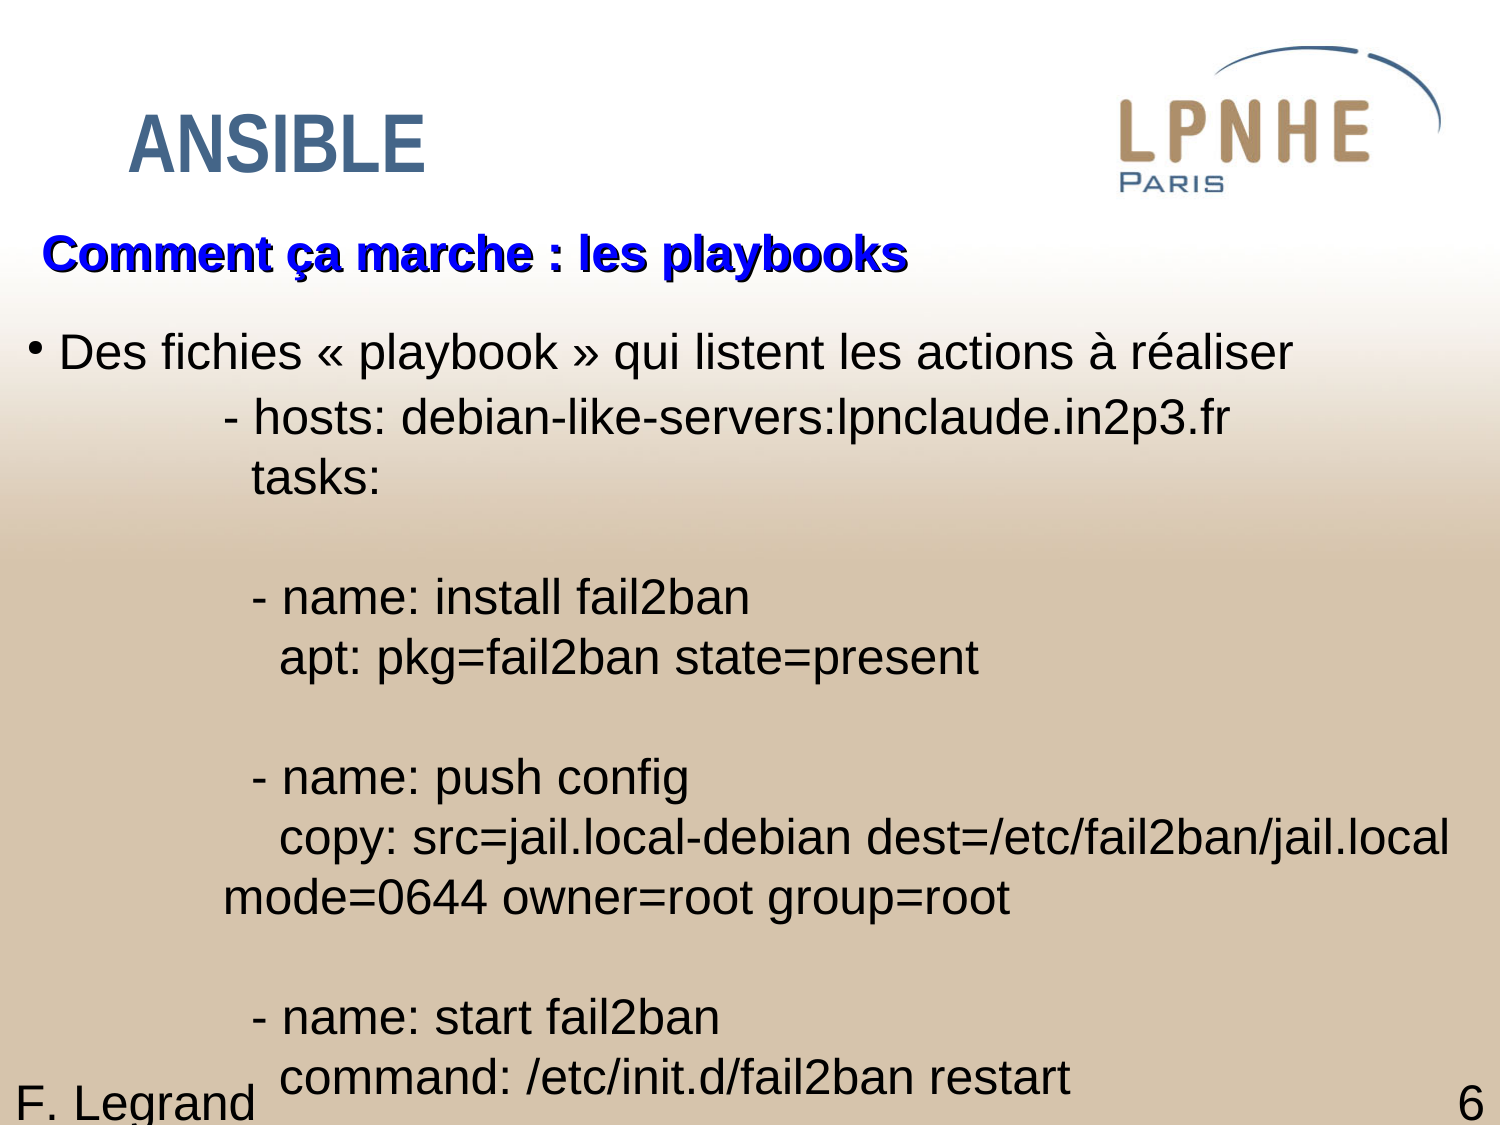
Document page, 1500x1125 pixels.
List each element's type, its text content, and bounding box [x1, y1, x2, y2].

picture [0, 0, 1500, 1125]
picture [135, 1096, 148, 1117]
text_box Comment ça marche : les playbooks [26, 212, 1123, 288]
text_box - hosts: debian-like-servers:lpnclaude.in2p3.fr tasks: - name: install fail2ban apt: pkg=fail2ban state=present - name: push config copy: src=jail.local-debian dest=/etc/fail2ban/jail.local mode=0644 owner=root group=root - name: start fail2ban command: /etc/init.d/fail2ban restart [208, 377, 1500, 1125]
text_box Des fichies « playbook » qui listent les actions à réaliser [11, 311, 1477, 447]
title ANSIBLE [112, 37, 1375, 241]
